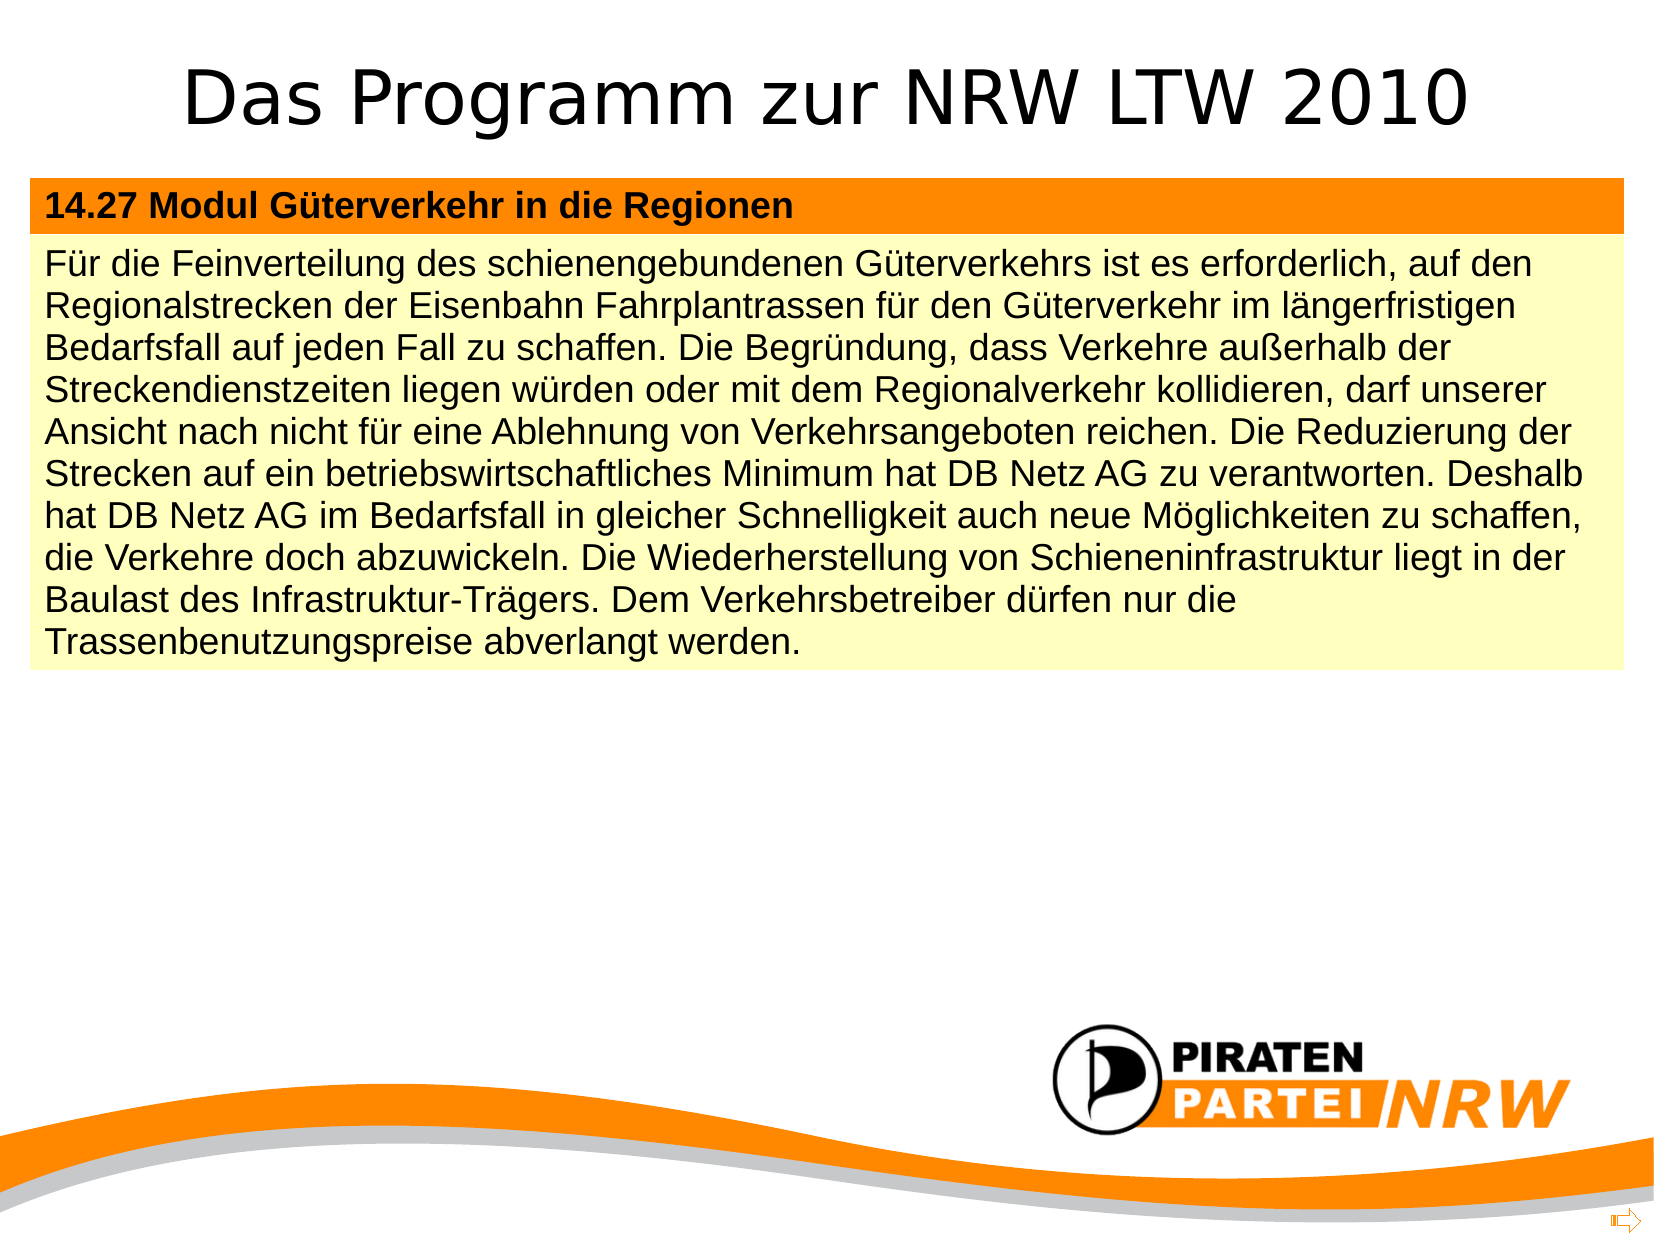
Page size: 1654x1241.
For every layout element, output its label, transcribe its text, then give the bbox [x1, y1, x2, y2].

table_header 14.27 Modul Güterverkehr in die Regionen [30, 178, 1624, 234]
table_cell Für die Feinverteilung des schienengebundenen Güterverkehrs ist es erforderlich, auf den Regionalstrecken der Eisenbahn Fahrplantrassen für den Güterverkehr im längerfristigen Bedarfsfall auf jeden Fall zu schaffen. Die Begründung, dass Verkehre außerhalb der Streckendienstzeiten liegen würden oder mit dem Regionalverkehr kollidieren, darf unserer Ansicht nach nicht für eine Ablehnung von Verkehrsangeboten reichen. Die Reduzierung der Strecken auf ein betriebswirtschaftliches Minimum hat DB Netz AG zu verantworten. Deshalb hat DB Netz AG im Bedarfsfall in gleicher Schnelligkeit auch neue Möglichkeiten zu schaffen, die Verkehre doch abzuwickeln. Die Wiederherstellung von Schieneninfrastruktur liegt in der Baulast des Infrastruktur-Trägers. Dem Verkehrsbetreiber dürfen nur die Trassenbenutzungspreise abverlangt werden. [30, 235, 1624, 670]
title Das Programm zur NRW LTW 2010 [82, 54, 1571, 143]
picture [1045, 1021, 1579, 1140]
